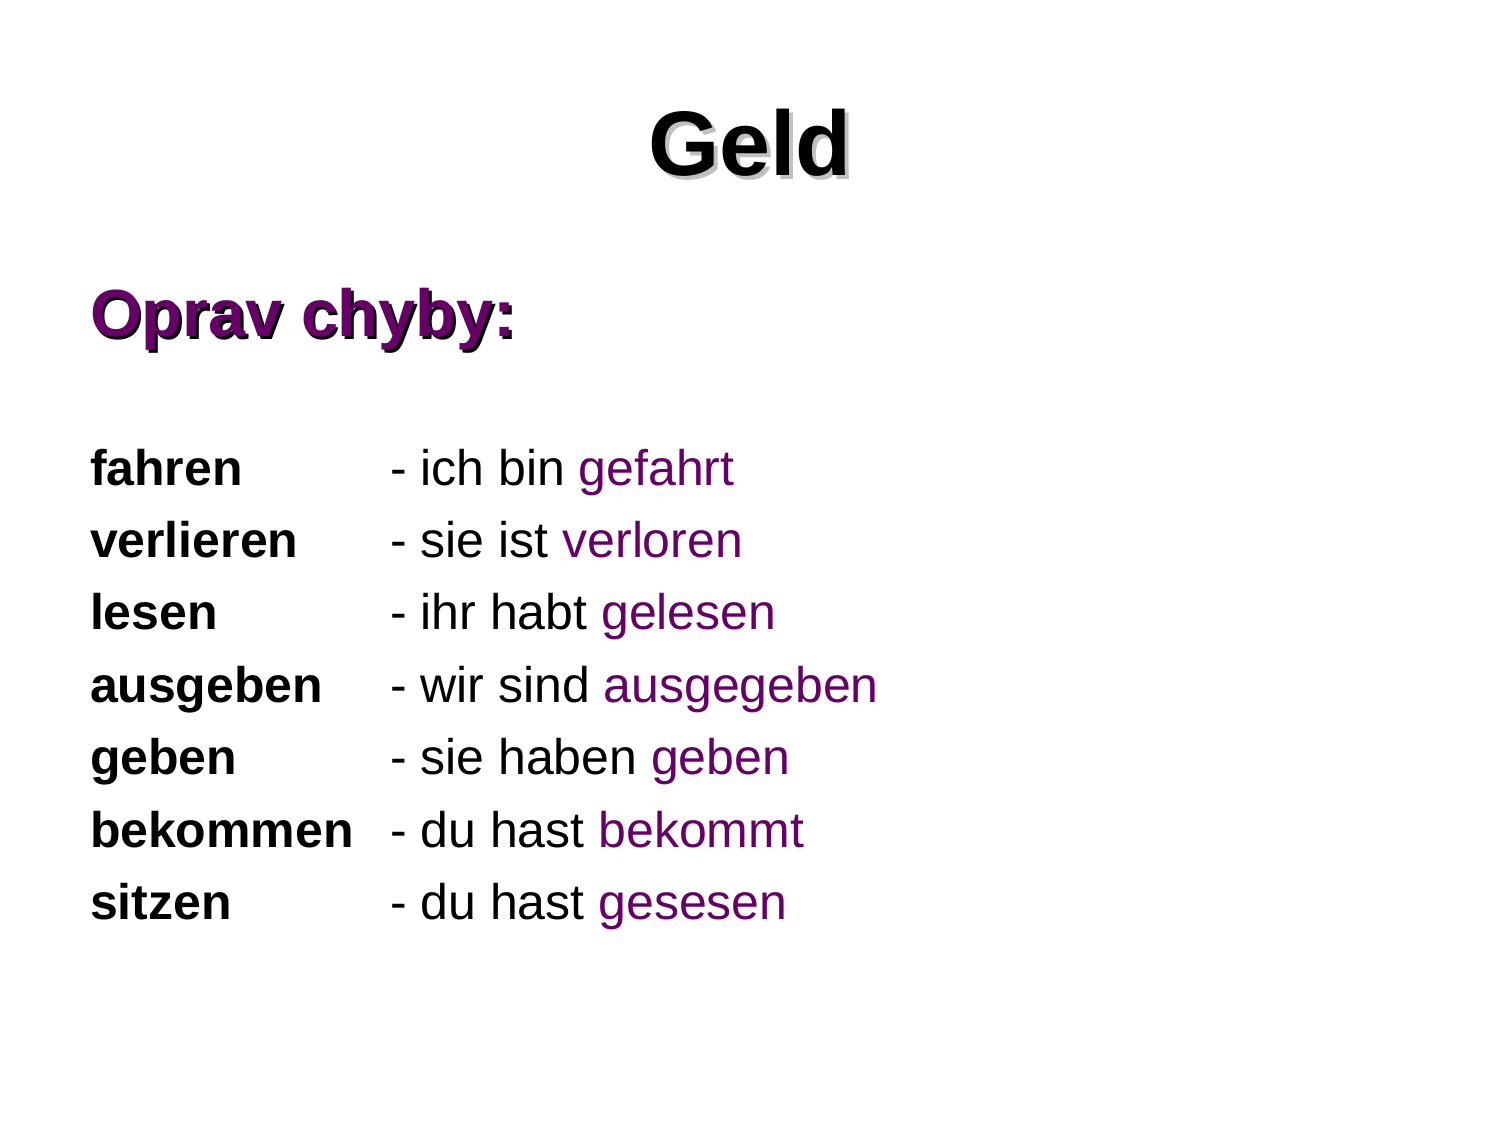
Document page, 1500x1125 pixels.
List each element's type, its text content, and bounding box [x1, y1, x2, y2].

title Geld [75, 45, 1426, 233]
list Oprav chyby: fahren - ich bin gefahrt verlieren - sie ist verloren lesen - ihr habt gelesen ausgeben - wir sind ausgegeben geben - sie haben geben bekommen - du hast bekommt sitzen - du hast gesesen [75, 262, 1426, 1125]
